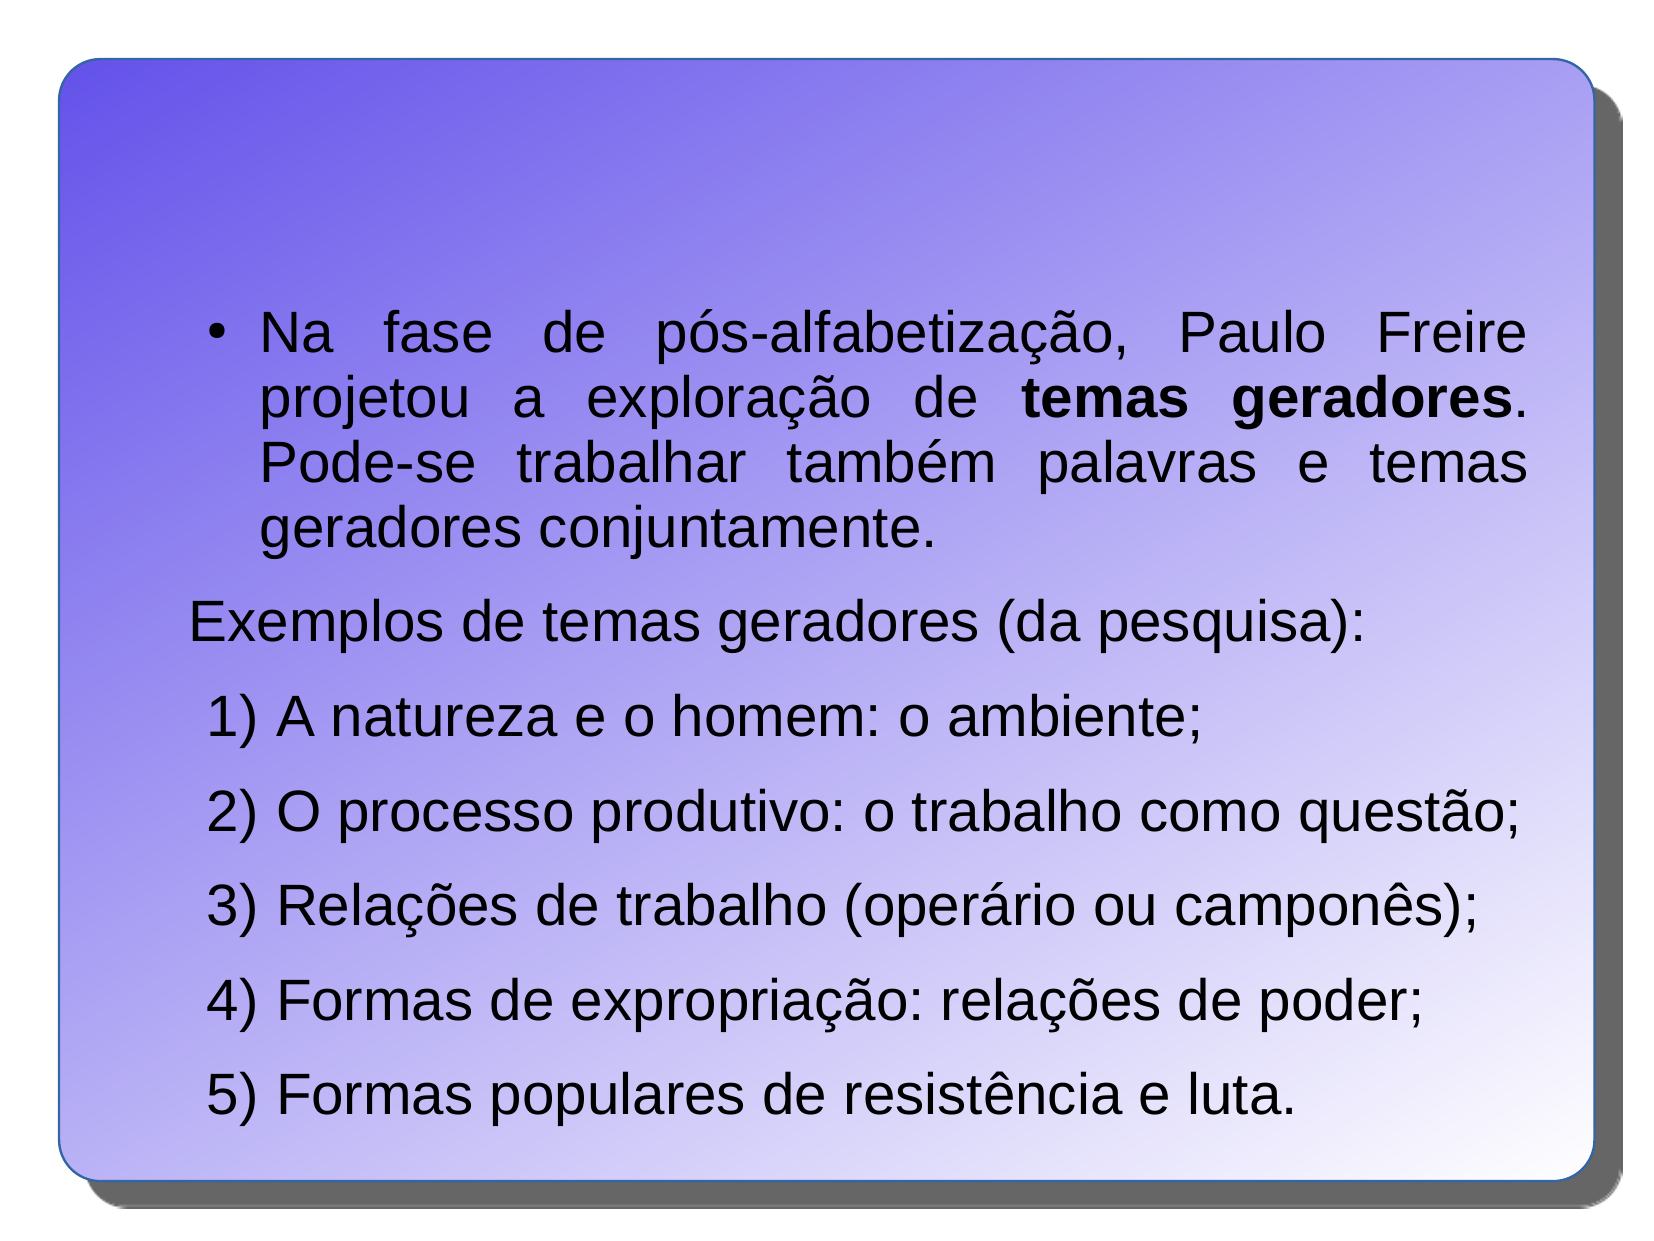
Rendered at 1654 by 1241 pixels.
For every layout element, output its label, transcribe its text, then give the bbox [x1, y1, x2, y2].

list Na fase de pós-alfabetização, Paulo Freire projetou a exploração de temas geradores. Pode-se trabalhar também palavras e temas geradores conjuntamente. Exemplos de temas geradores (da pesquisa): A natureza e o homem: o ambiente; O processo produtivo: o trabalho como questão; Relações de trabalho (operário ou camponês); Formas de expropriação: relações de poder; Formas populares de resistência e luta. [118, 299, 1531, 1146]
